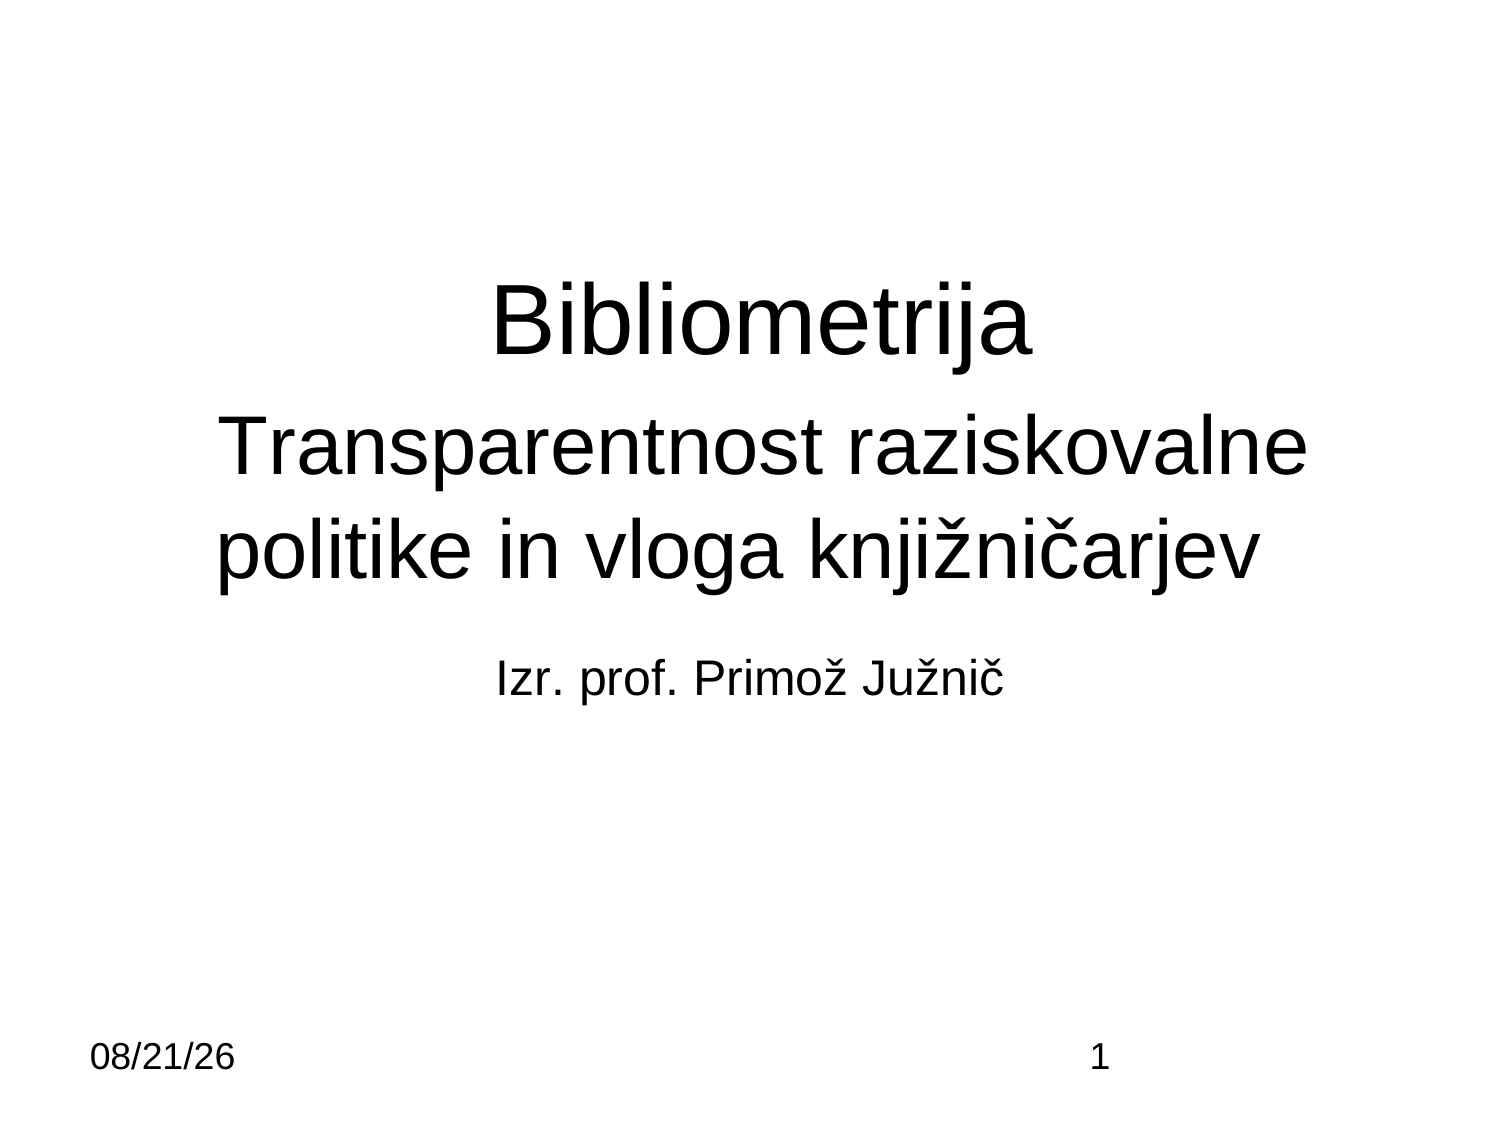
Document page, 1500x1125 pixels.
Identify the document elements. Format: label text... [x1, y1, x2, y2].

subtitle Izr. prof. Primož Južnič [225, 637, 1276, 926]
title Bibliometrija Transparentnost raziskovalne politike in vloga knjižničarjev [112, 247, 1388, 693]
